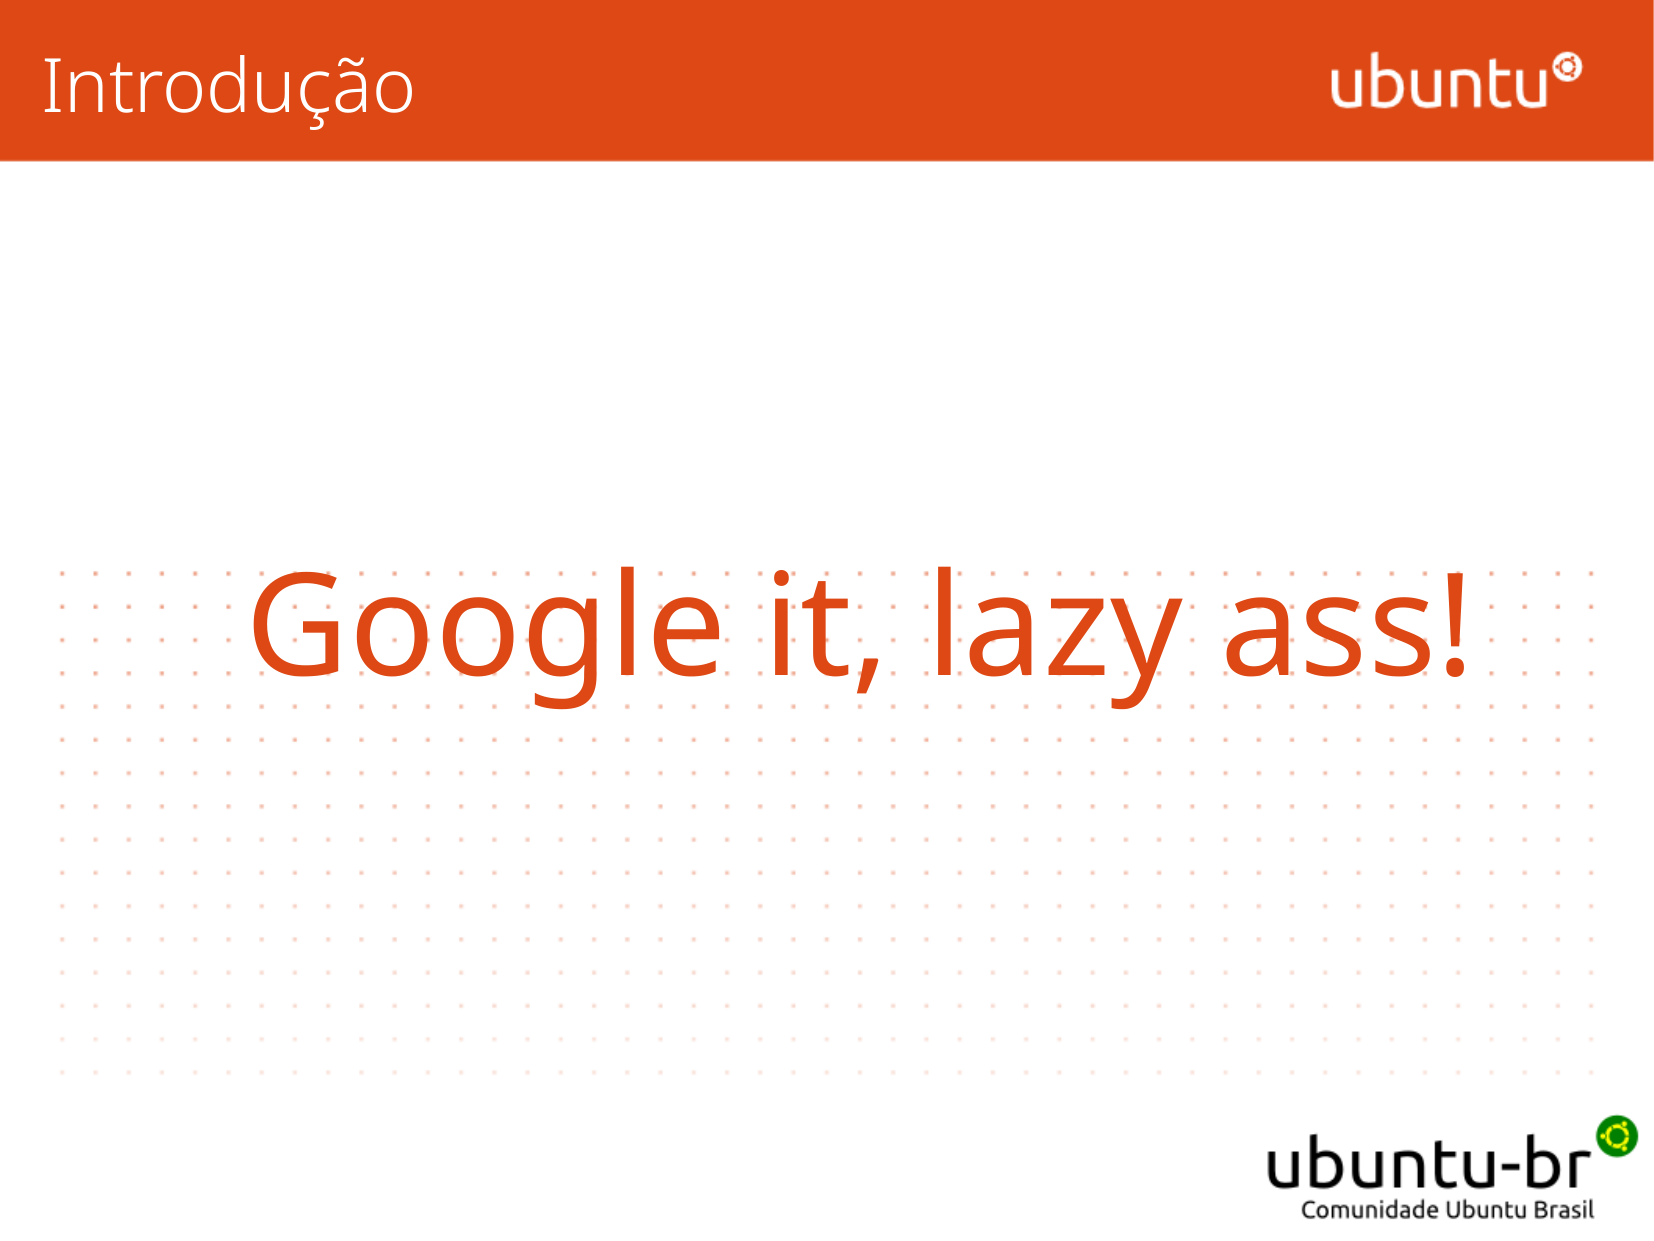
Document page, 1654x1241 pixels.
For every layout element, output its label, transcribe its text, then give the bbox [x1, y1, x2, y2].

title Introdução [41, 31, 1300, 136]
picture [0, 0, 1654, 1241]
list Google it, lazy ass! [99, 523, 1555, 718]
